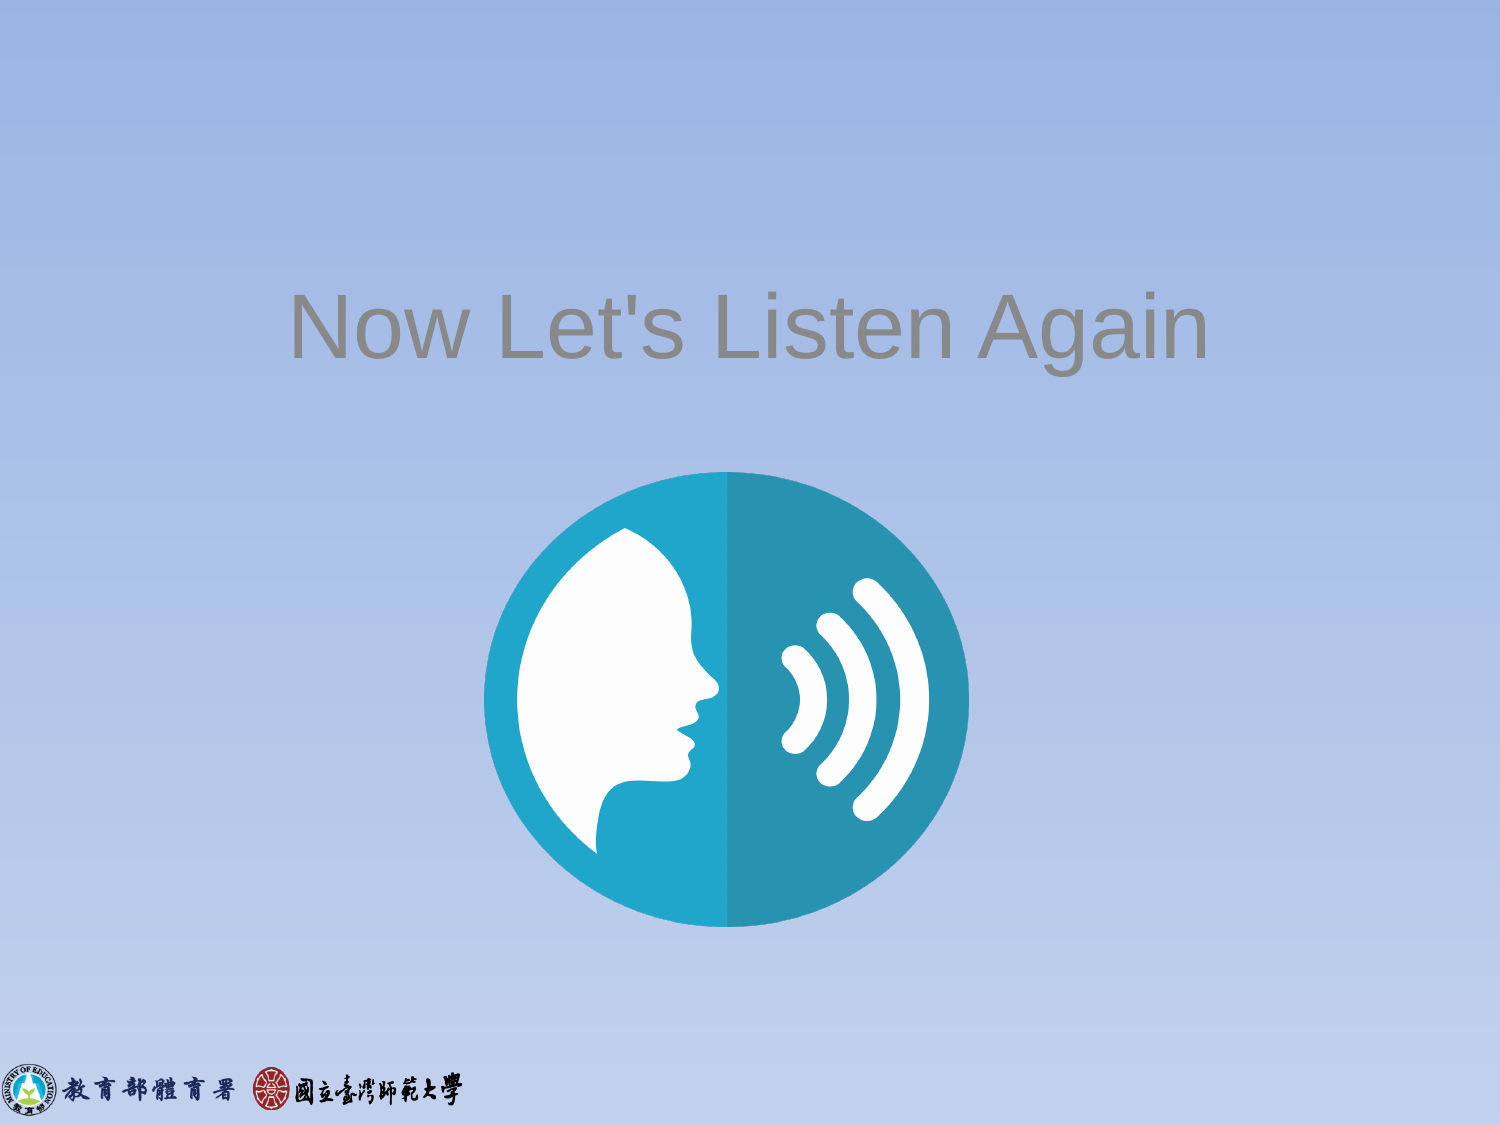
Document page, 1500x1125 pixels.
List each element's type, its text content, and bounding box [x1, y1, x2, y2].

subtitle Now Let's Listen Again [82, 259, 1418, 426]
picture [0, 1051, 243, 1125]
picture [484, 472, 969, 927]
picture [253, 1067, 462, 1110]
